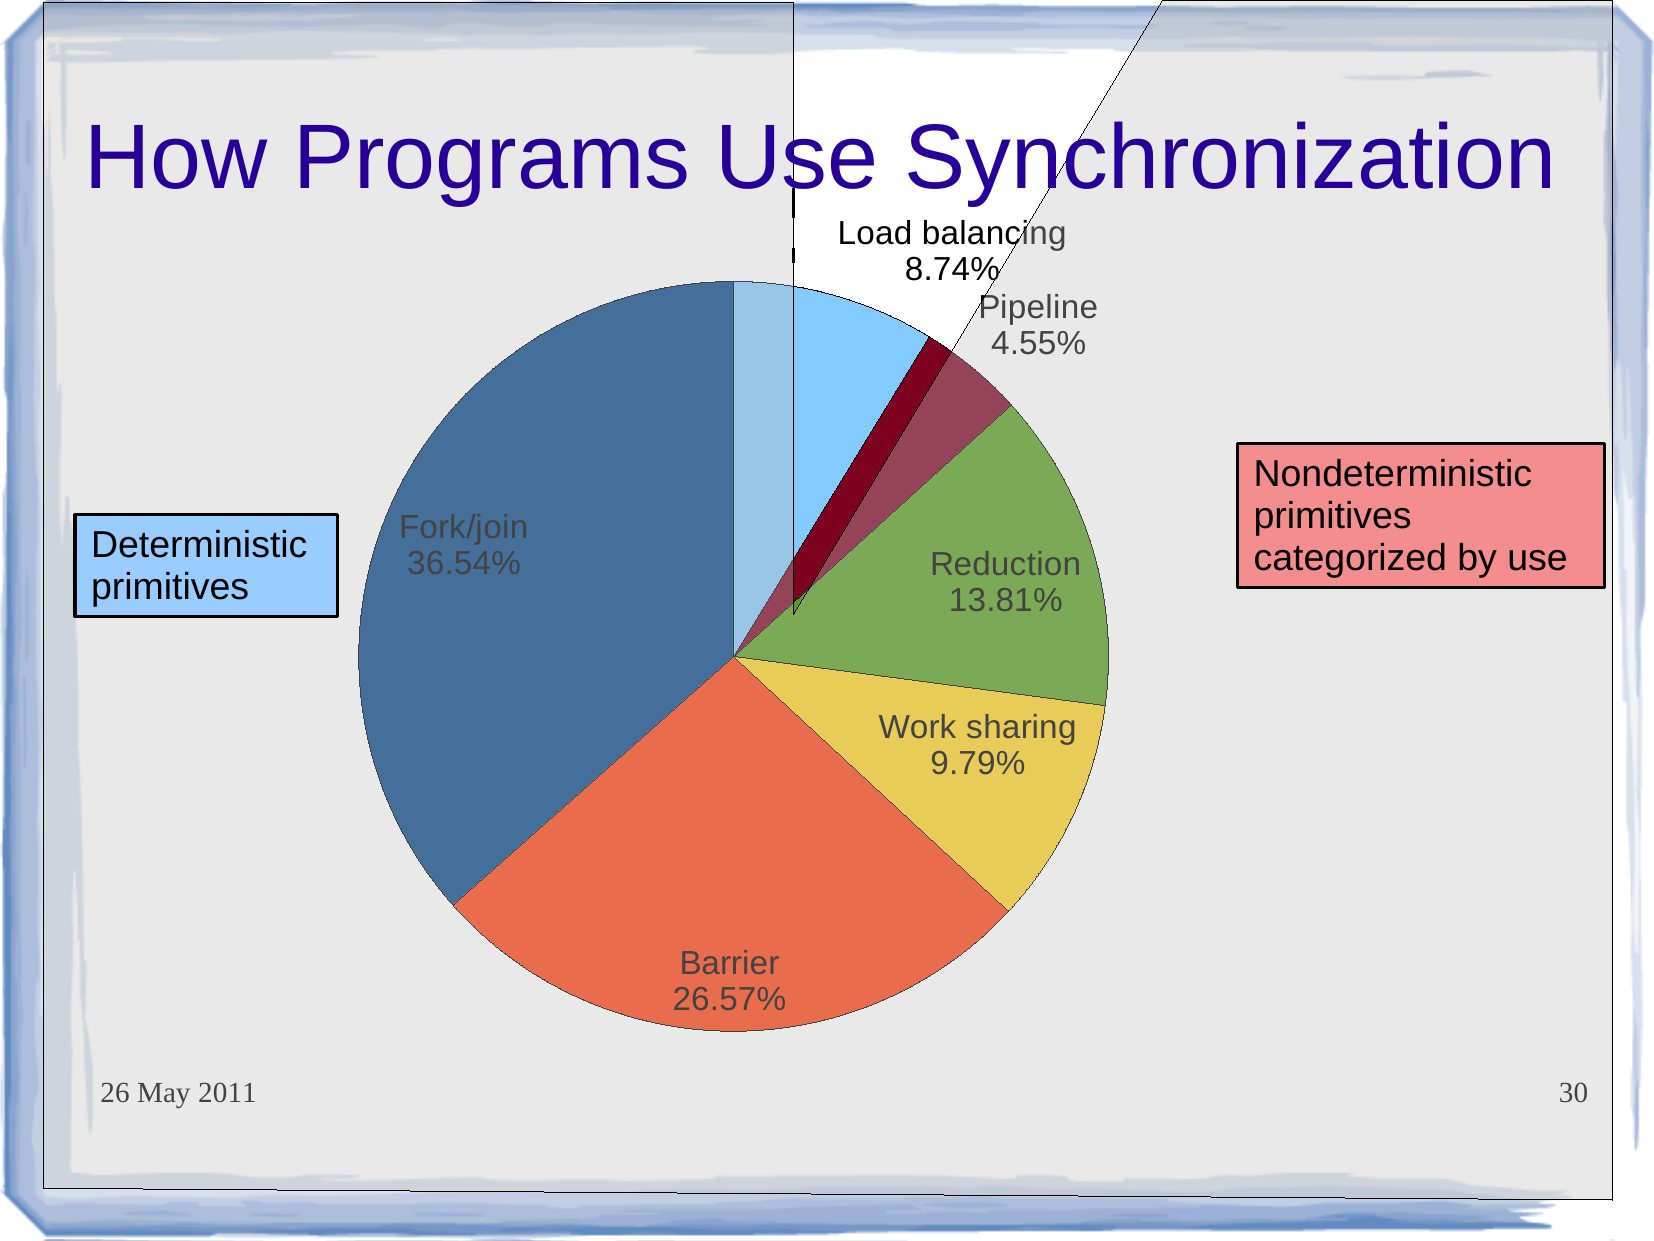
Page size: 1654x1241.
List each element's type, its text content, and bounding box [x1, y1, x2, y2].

title How Programs Use Synchronization [77, 60, 1566, 253]
text_box [43, 0, 1613, 1201]
chart [794, 253, 1009, 611]
text_box Nondeterministic primitives categorized by use [1237, 443, 1605, 588]
text_box Deterministic primitives [75, 514, 338, 617]
picture [0, 0, 1654, 1241]
